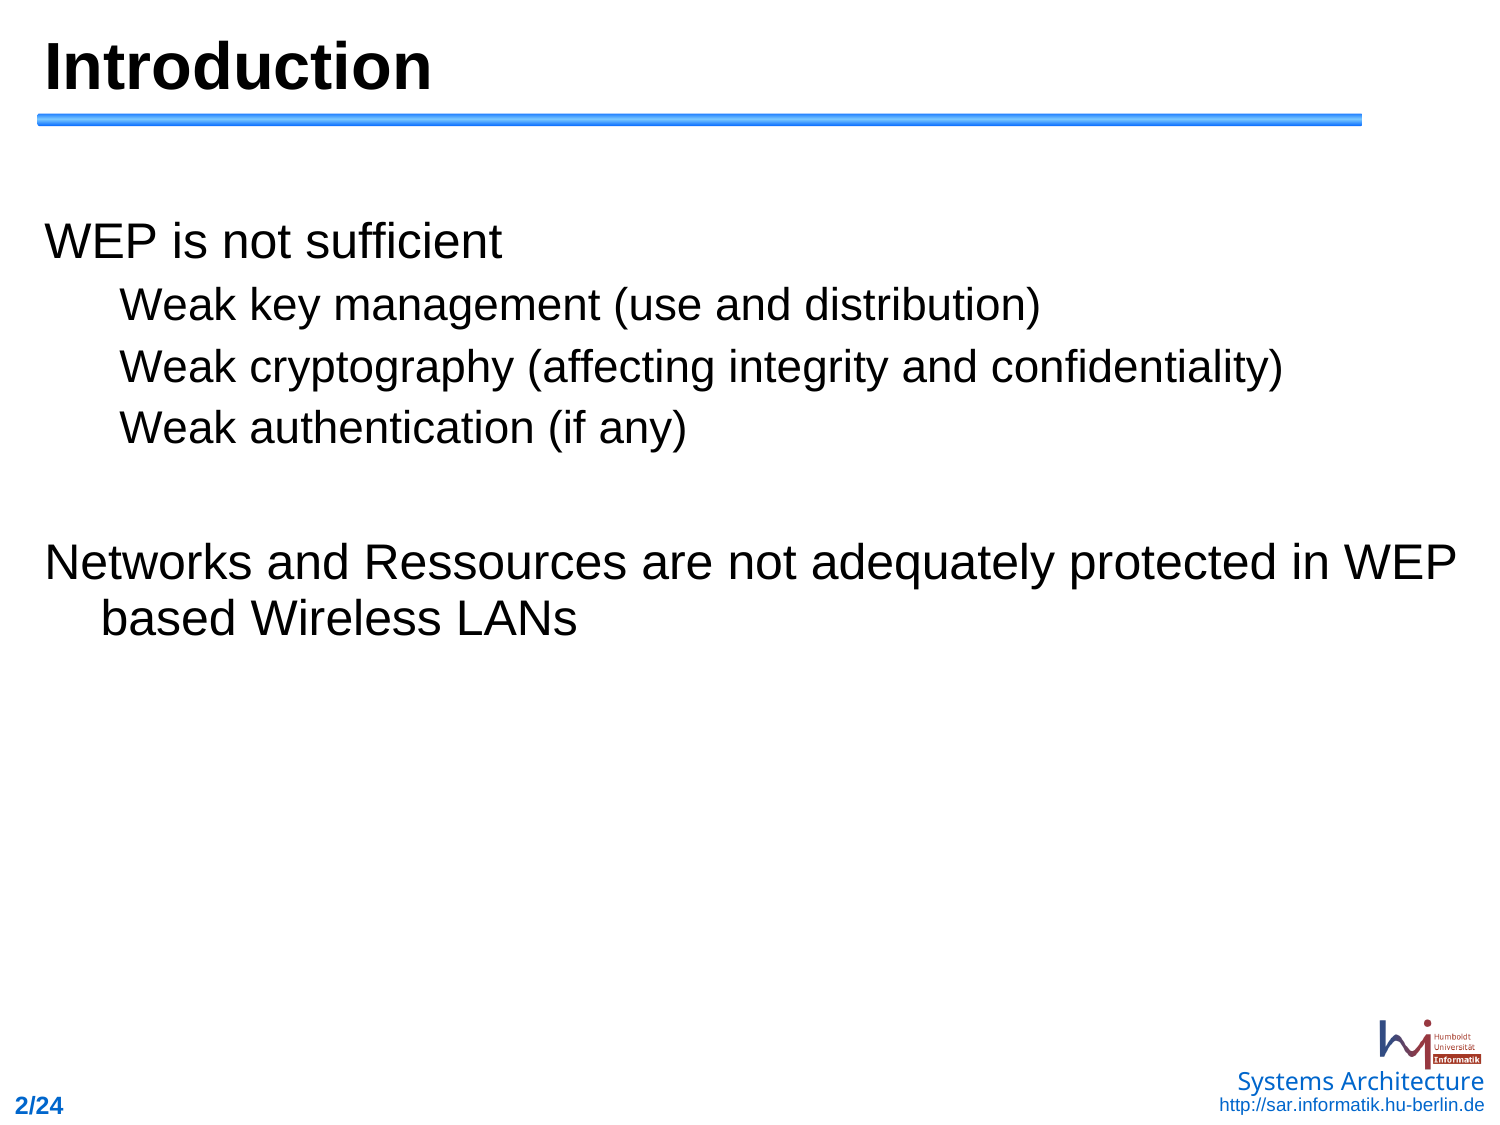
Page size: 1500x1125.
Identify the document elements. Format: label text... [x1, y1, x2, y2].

picture [1376, 1059, 1483, 1071]
title Introduction [29, 20, 1500, 114]
list WEP is not sufficient Weak key management (use and distribution) Weak cryptography (affecting integrity and confidentiality) Weak authentication (if any) Networks and Ressources are not adequately protected in WEP based Wireless LANs [29, 137, 1500, 1059]
